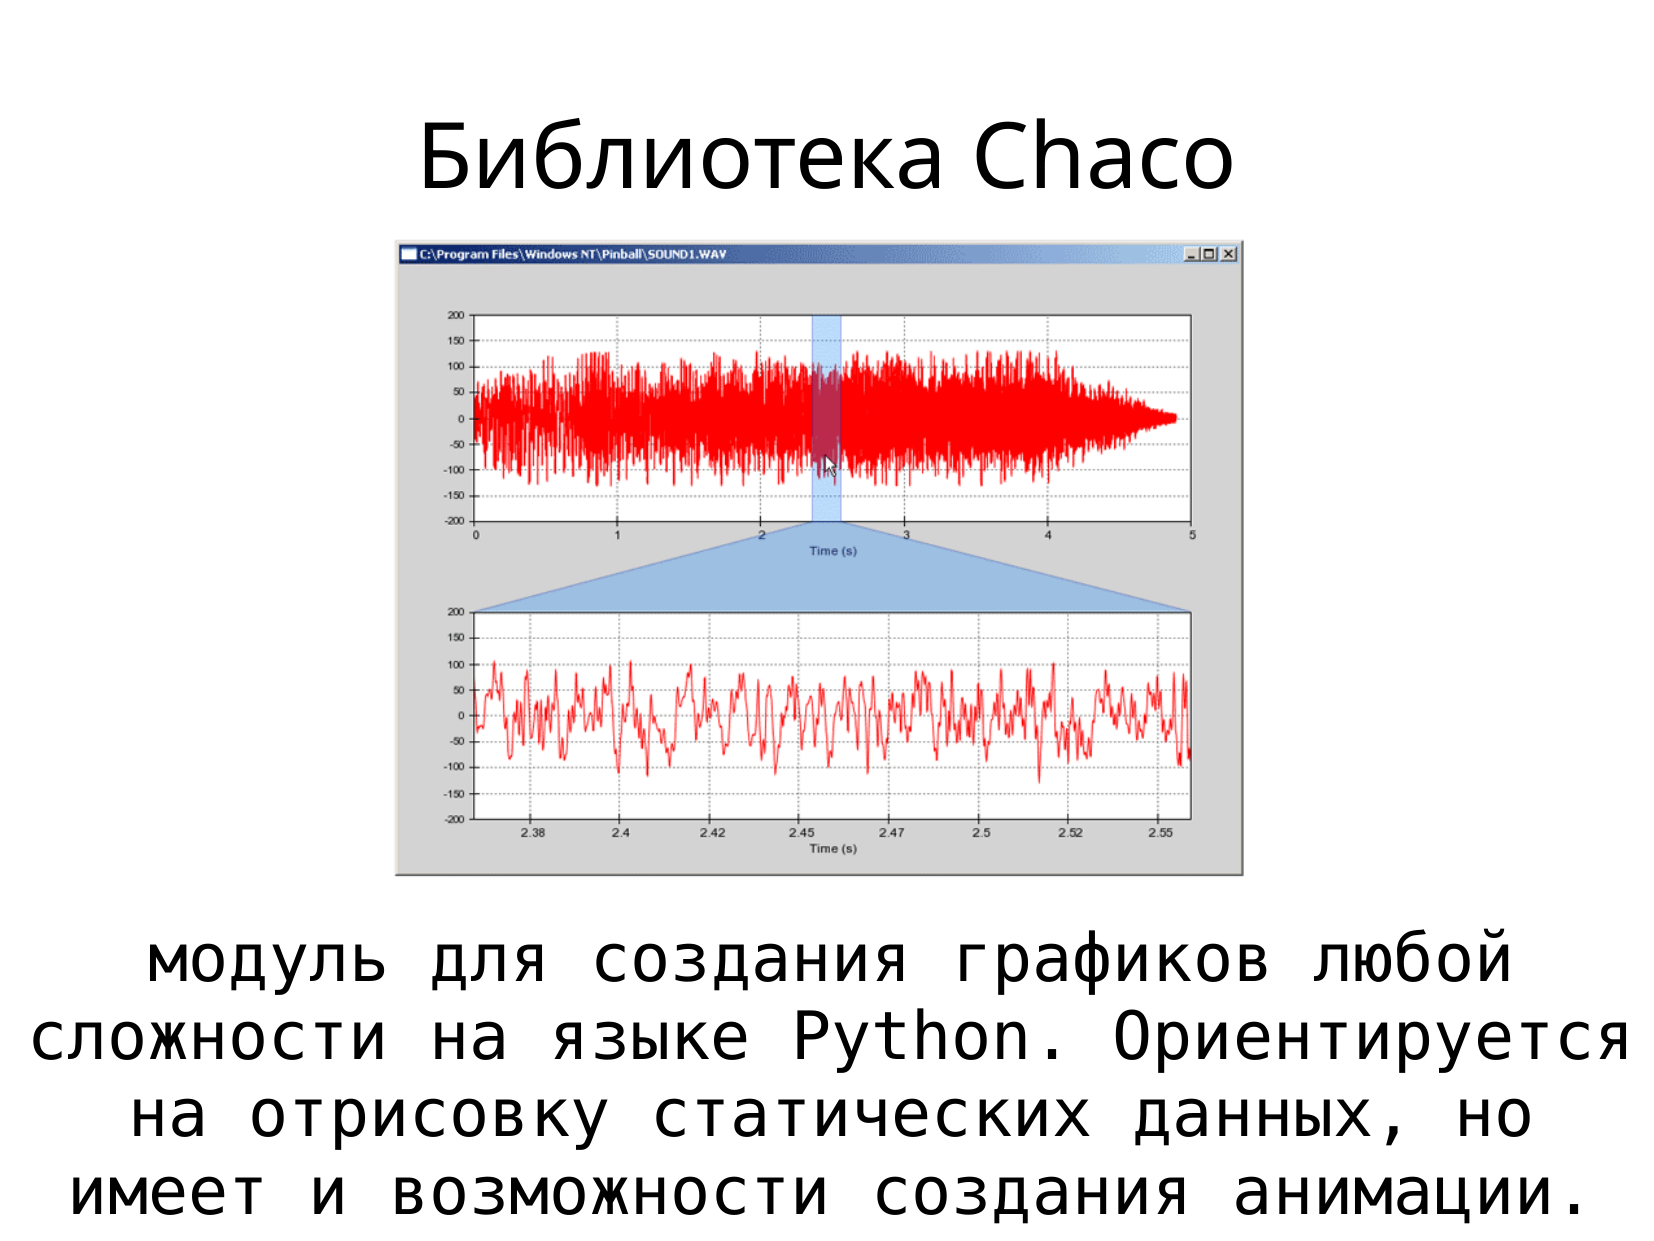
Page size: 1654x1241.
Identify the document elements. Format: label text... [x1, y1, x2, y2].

subtitle модуль для создания графиков любой сложности на языке Python. Ориентируется на отрисовку статических данных, но имеет и возможности создания анимации. [23, 919, 1642, 1231]
title Библиотека Chaco [82, 49, 1571, 257]
picture [389, 236, 1249, 880]
